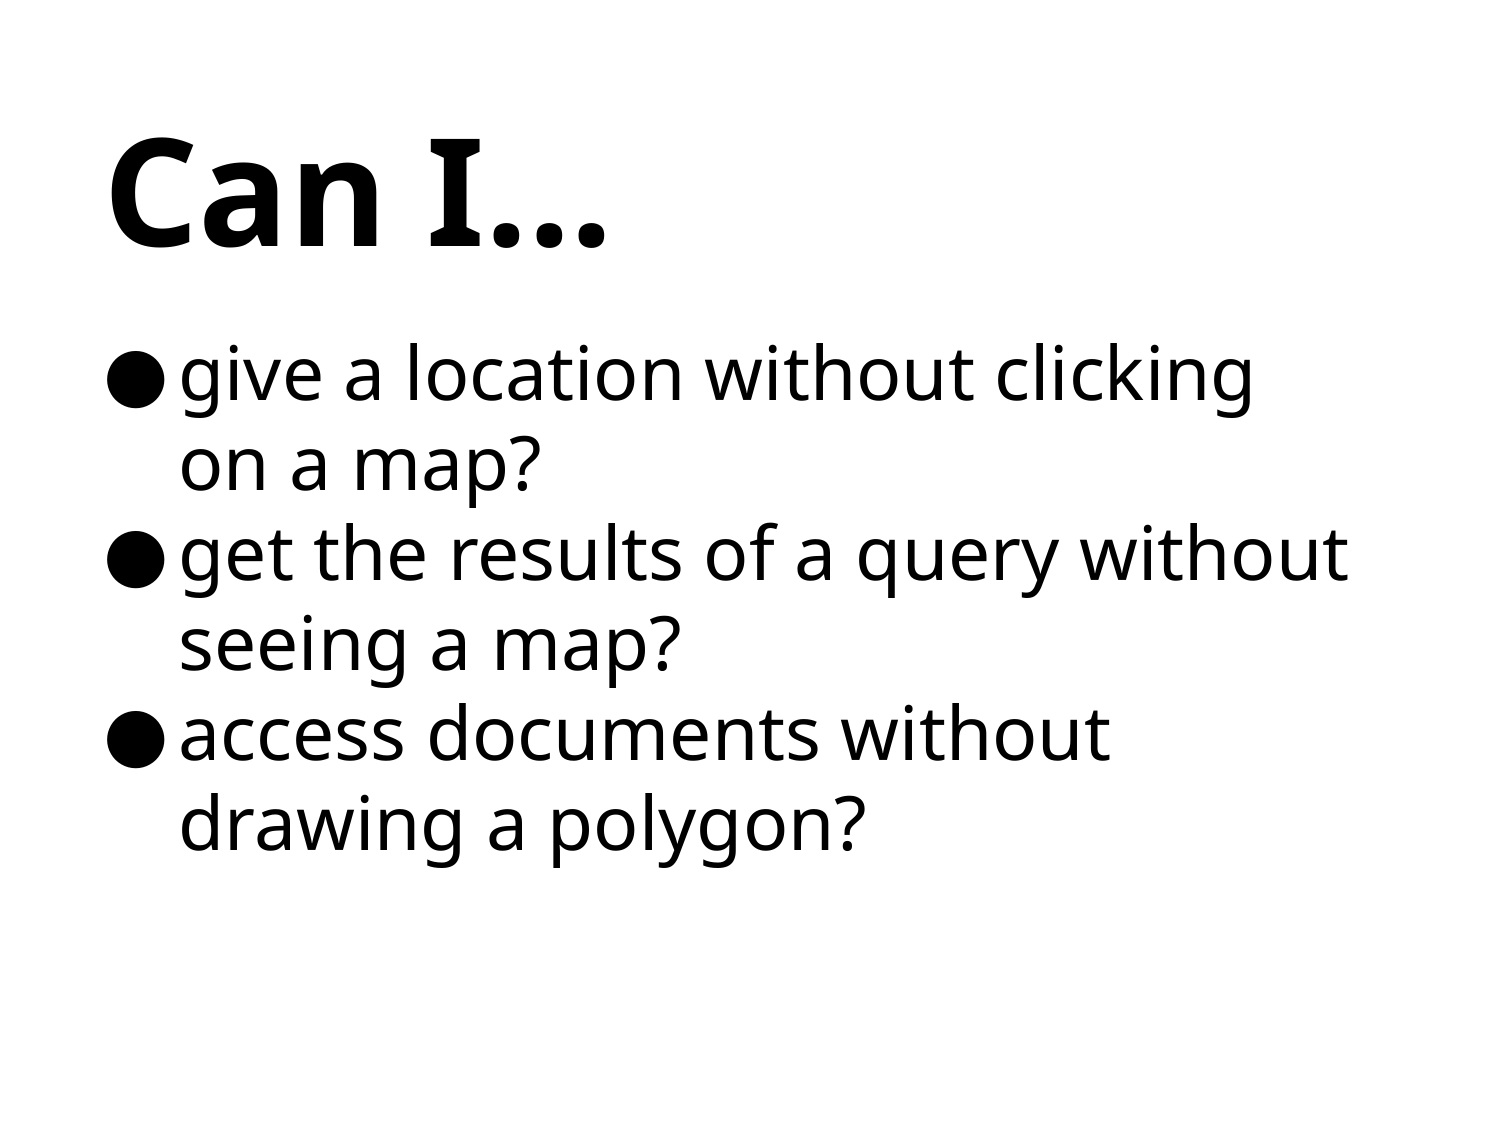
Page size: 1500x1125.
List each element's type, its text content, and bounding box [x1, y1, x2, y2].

text_box give a location without clicking on a map? get the results of a query without seeing a map? access documents without drawing a polygon? [88, 310, 1368, 881]
text_box Can I... [88, 80, 1500, 292]
